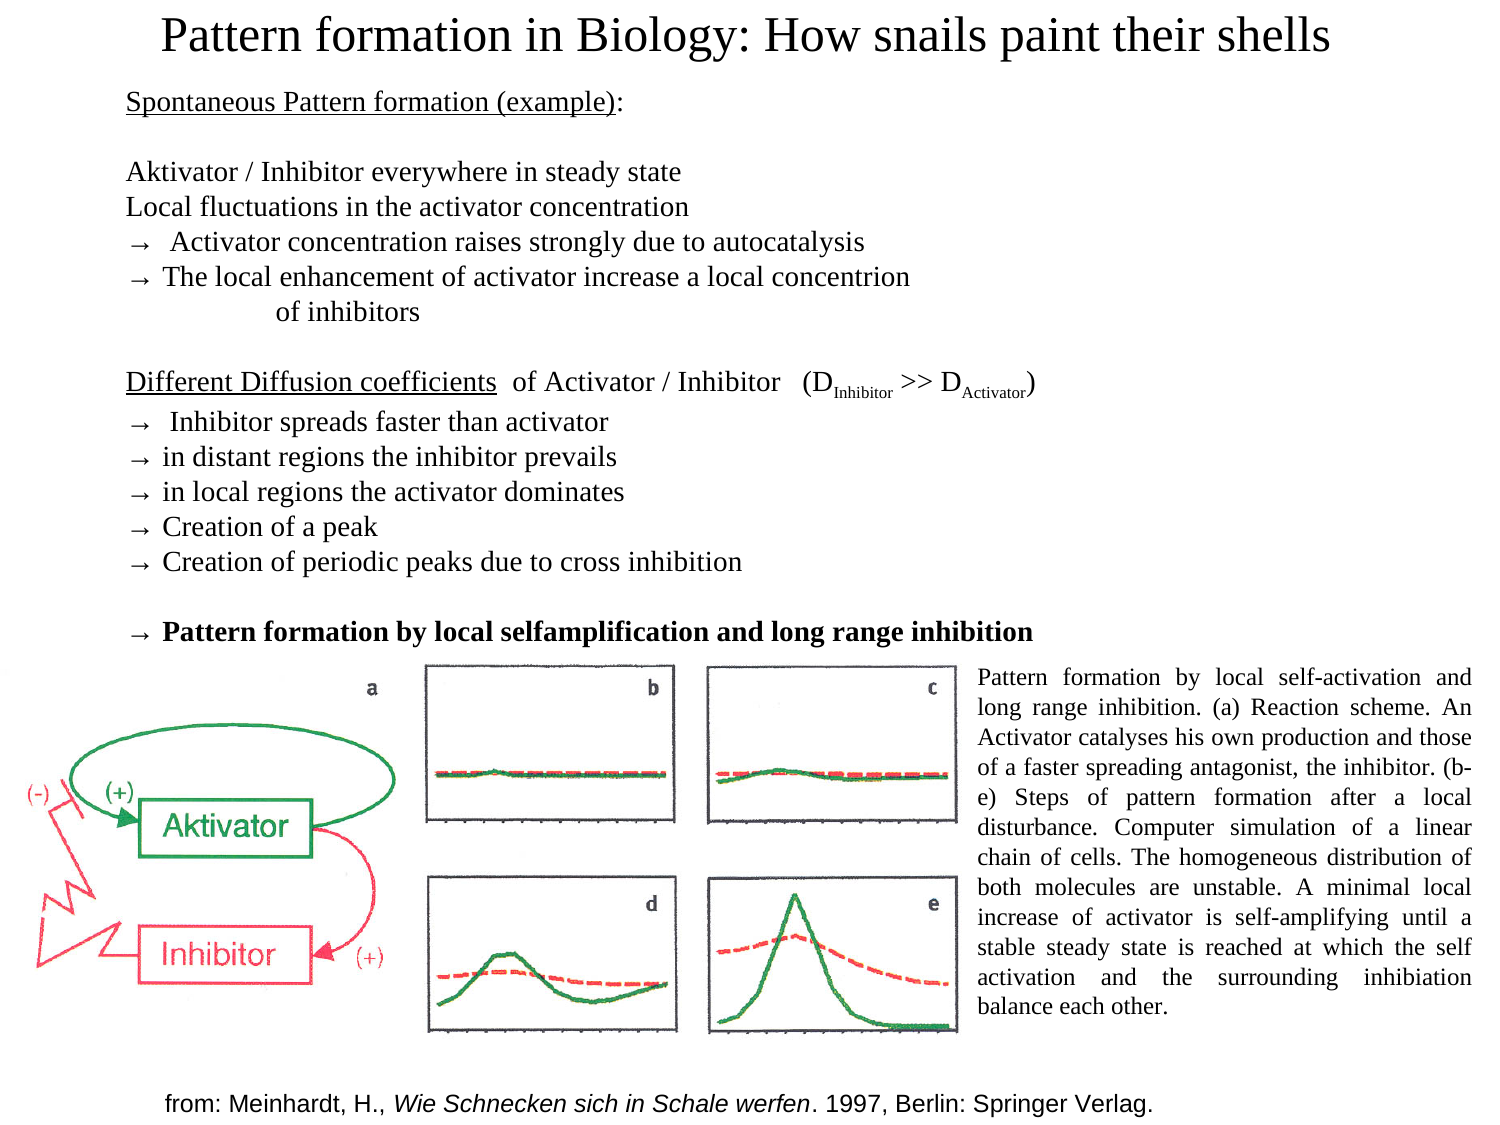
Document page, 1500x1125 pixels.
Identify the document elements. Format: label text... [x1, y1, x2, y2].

text_box Pattern formation by local self-activation and long range inhibition. (a) Reaction scheme. An Activator catalyses his own production and those of a faster spreading antagonist, the inhibitor. (b-e) Steps of pattern formation after a local disturbance. Computer simulation of a linear chain of cells. The homogeneous distribution of both molecules are unstable. A minimal local increase of activator is self-amplifying until a stable steady state is reached at which the self activation and the surrounding inhibiation balance each other. [962, 653, 1488, 1028]
title Pattern formation in Biology: How snails paint their shells [0, 0, 1497, 70]
picture [0, 649, 976, 1051]
text_box from: Meinhardt, H., Wie Schnecken sich in Schale werfen. 1997, Berlin: Springer Verlag. [150, 1079, 1353, 1125]
text_box Spontaneous Pattern formation (example): Aktivator / Inhibitor everywhere in steady state Local fluctuations in the activator concentration → Activator concentration raises strongly due to autocatalysis → The local enhancement of activator increase a local concentrion of inhibitors Different Diffusion coefficients of Activator / Inhibitor (DInhibitor >> DActivator) → Inhibitor spreads faster than activator → in distant regions the inhibitor prevails → in local regions the activator dominates → Creation of a peak → Creation of periodic peaks due to cross inhibition → Pattern formation by local selfamplification and long range inhibition [110, 75, 1051, 655]
